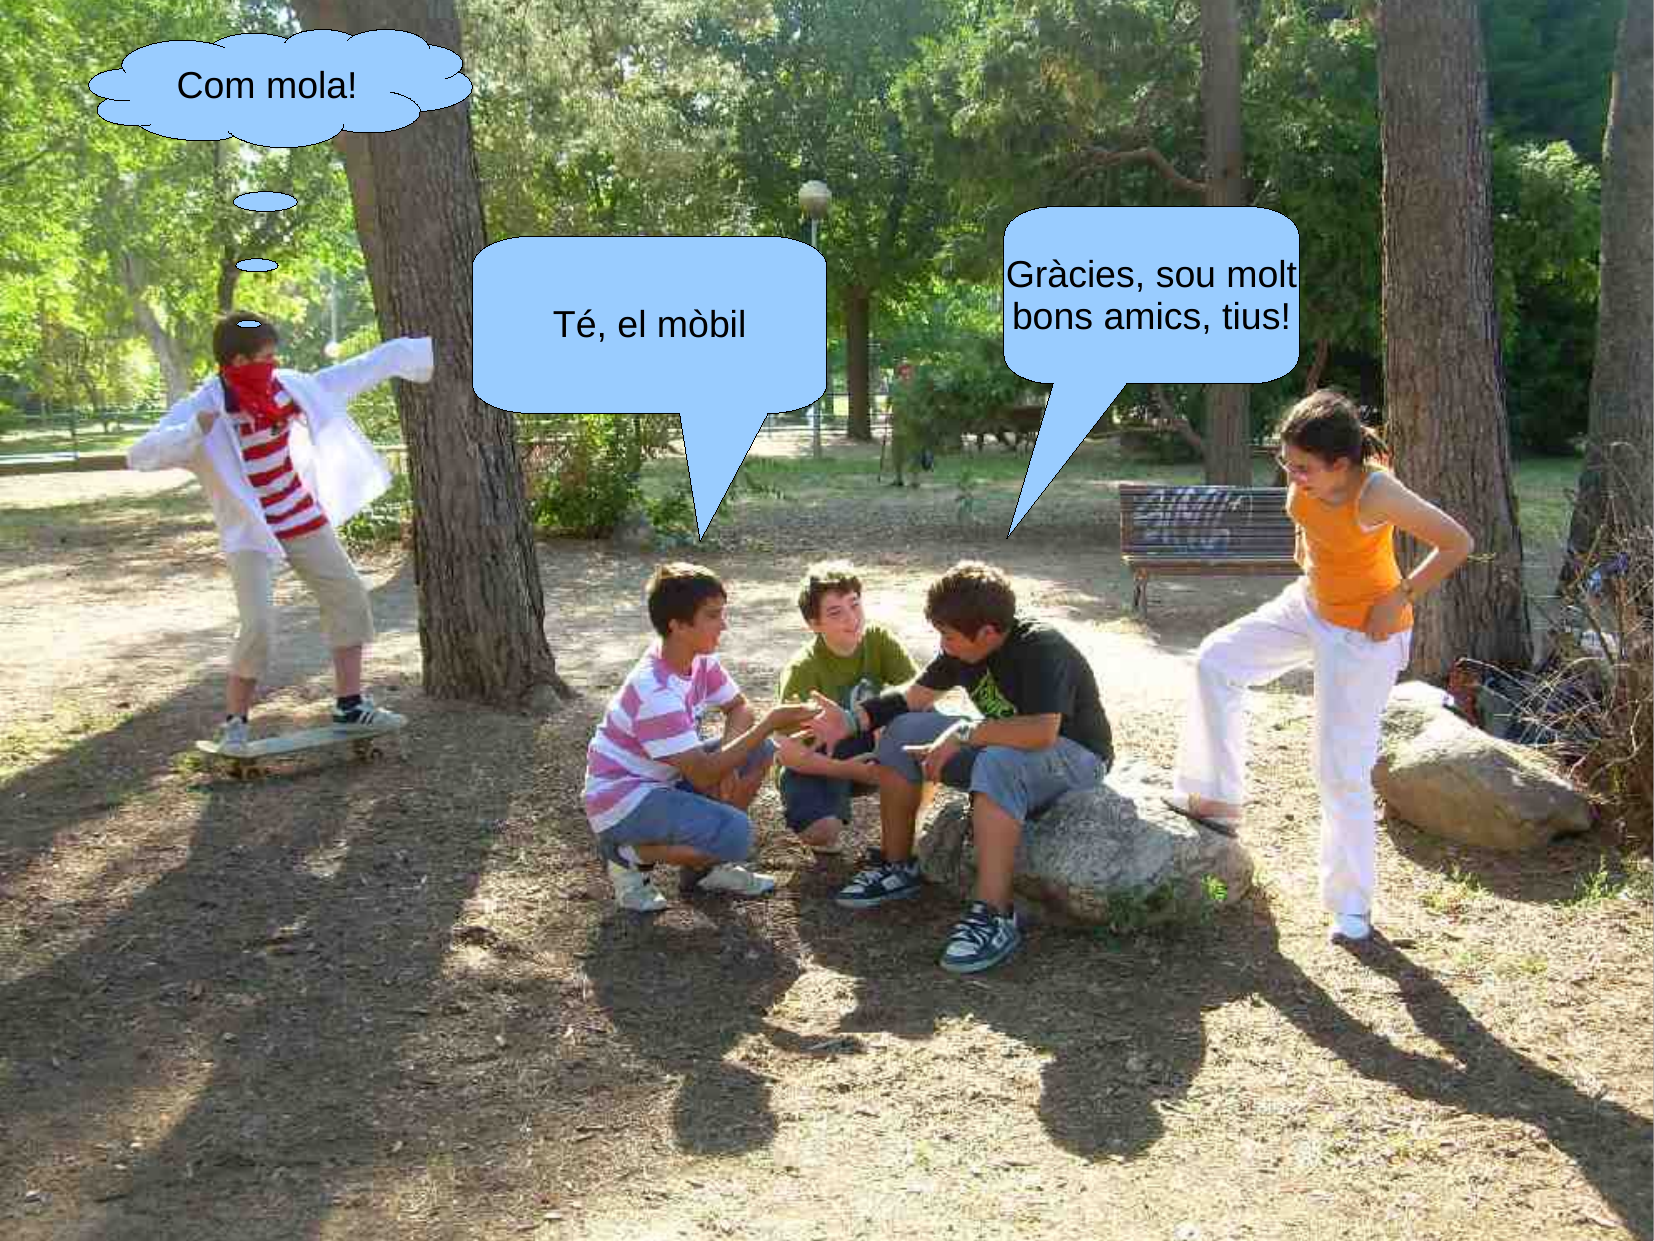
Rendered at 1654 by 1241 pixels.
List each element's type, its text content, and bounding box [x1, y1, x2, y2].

picture [0, 0, 1654, 1241]
text_box Com mola! [235, 258, 279, 272]
text_box Té, el mòbil [472, 236, 827, 542]
text_box Com mola! [236, 320, 262, 328]
text_box Gràcies, sou molt bons amics, tius! [1003, 206, 1300, 539]
text_box Com mola! [88, 29, 473, 148]
text_box Com mola! [233, 191, 298, 212]
